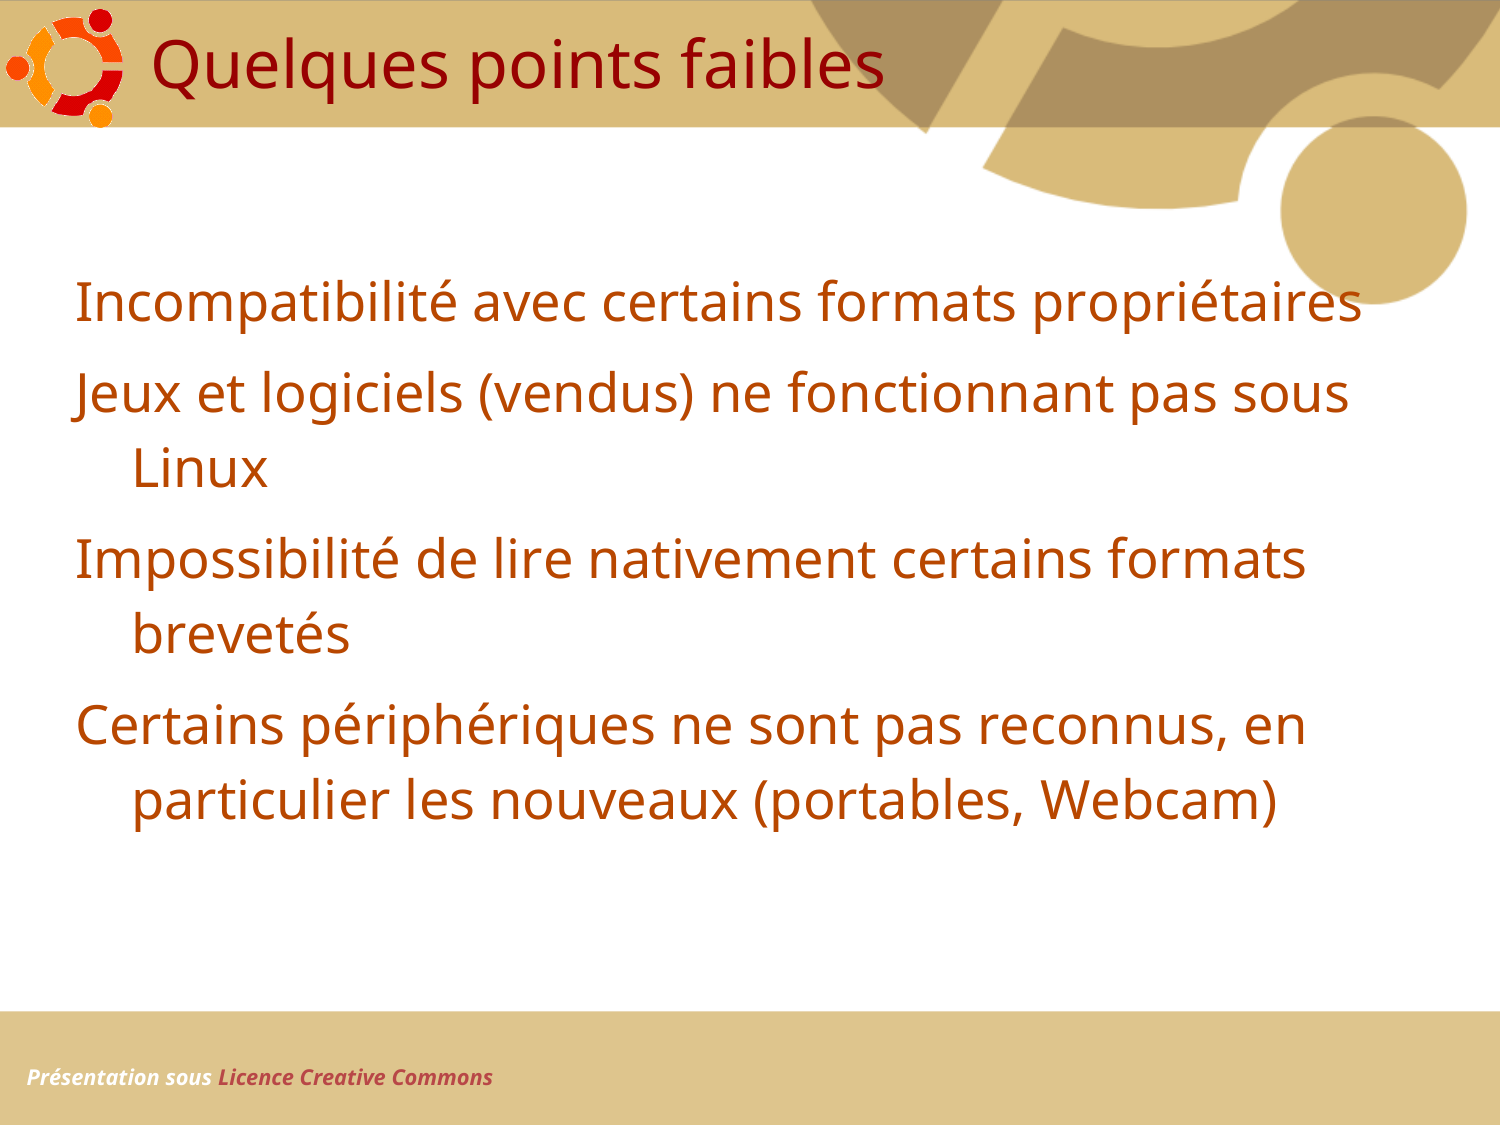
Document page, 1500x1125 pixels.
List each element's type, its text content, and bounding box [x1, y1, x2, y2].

title Quelques points faibles [135, 0, 1417, 159]
picture [0, 0, 1500, 557]
list Incompatibilité avec certains formats propriétaires Jeux et logiciels (vendus) ne fonctionnant pas sous Linux Impossibilité de lire nativement certains formats brevetés Certains périphériques ne sont pas reconnus, en particulier les nouveaux (portables, Webcam) [75, 262, 1425, 949]
